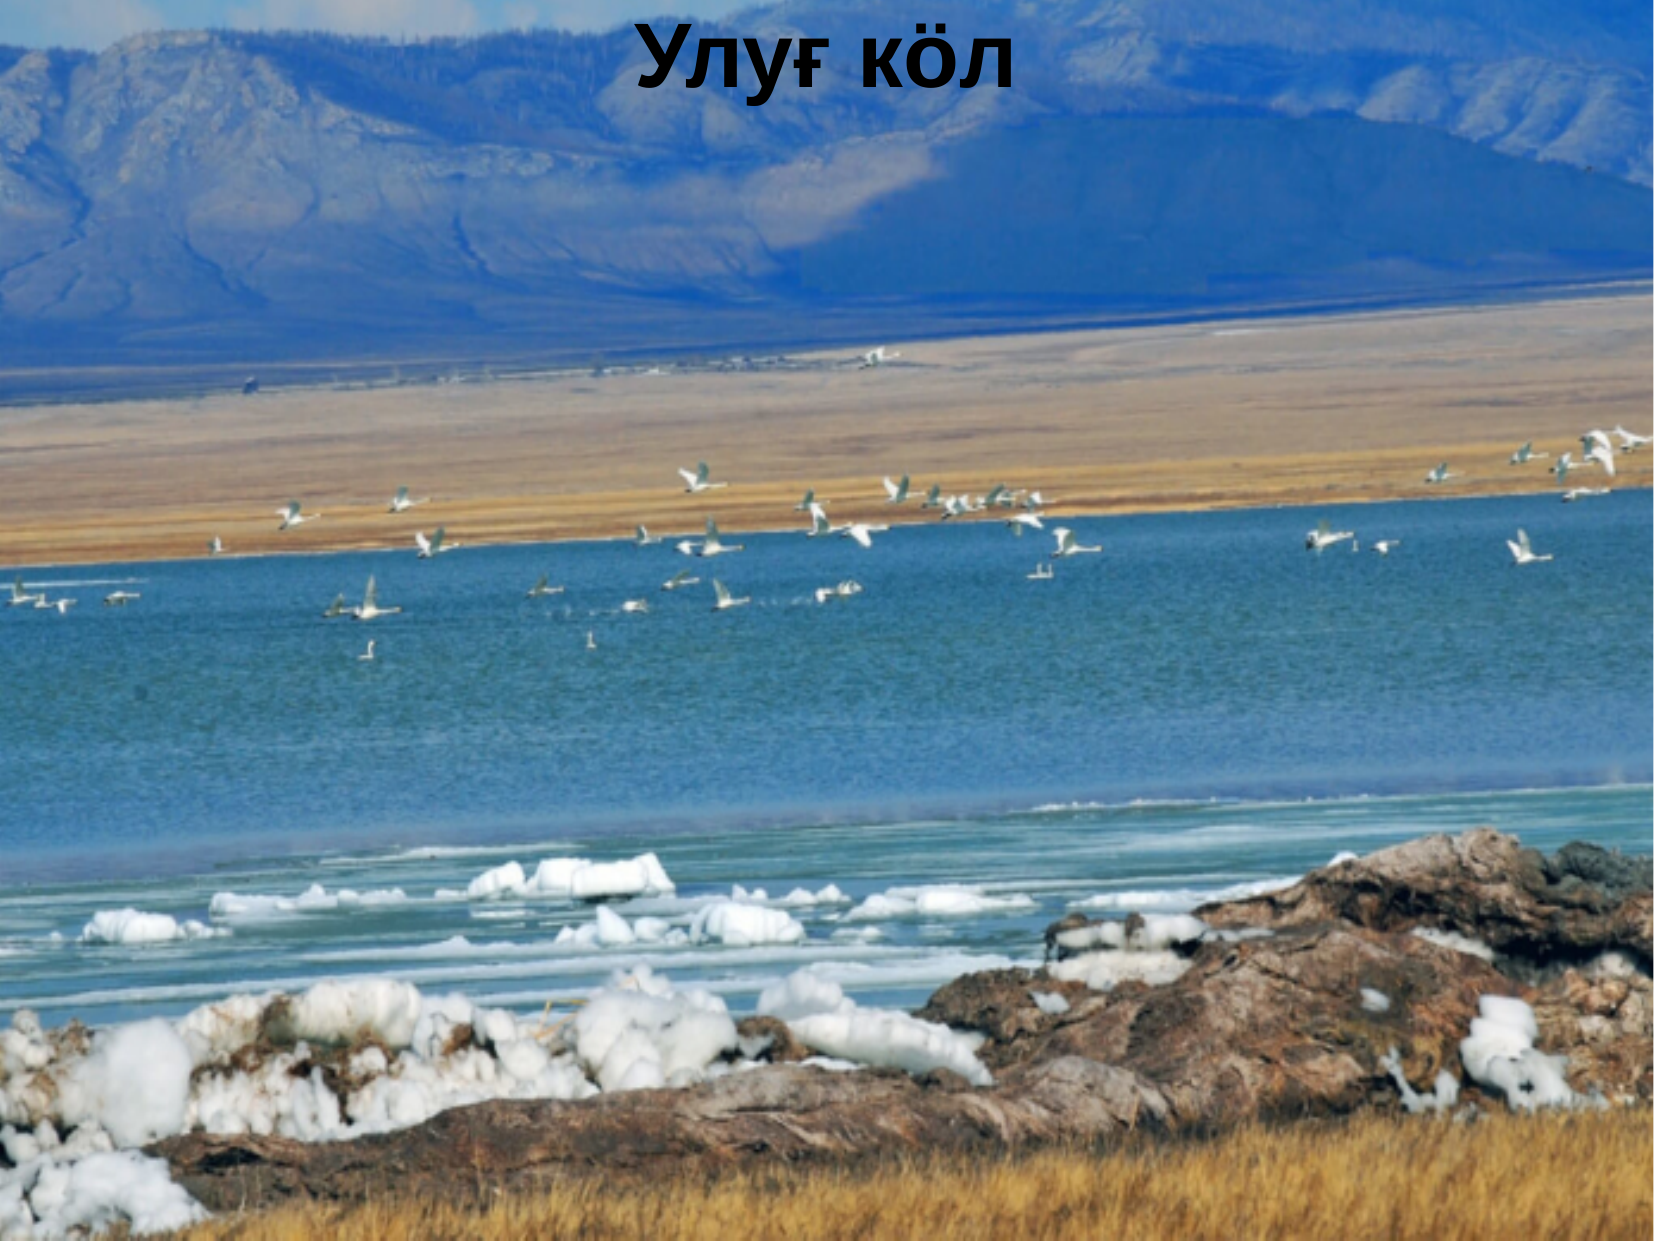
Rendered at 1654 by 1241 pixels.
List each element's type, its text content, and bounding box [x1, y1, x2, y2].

title Улуғ кӧл [94, 0, 1583, 160]
picture [0, 0, 1654, 1241]
